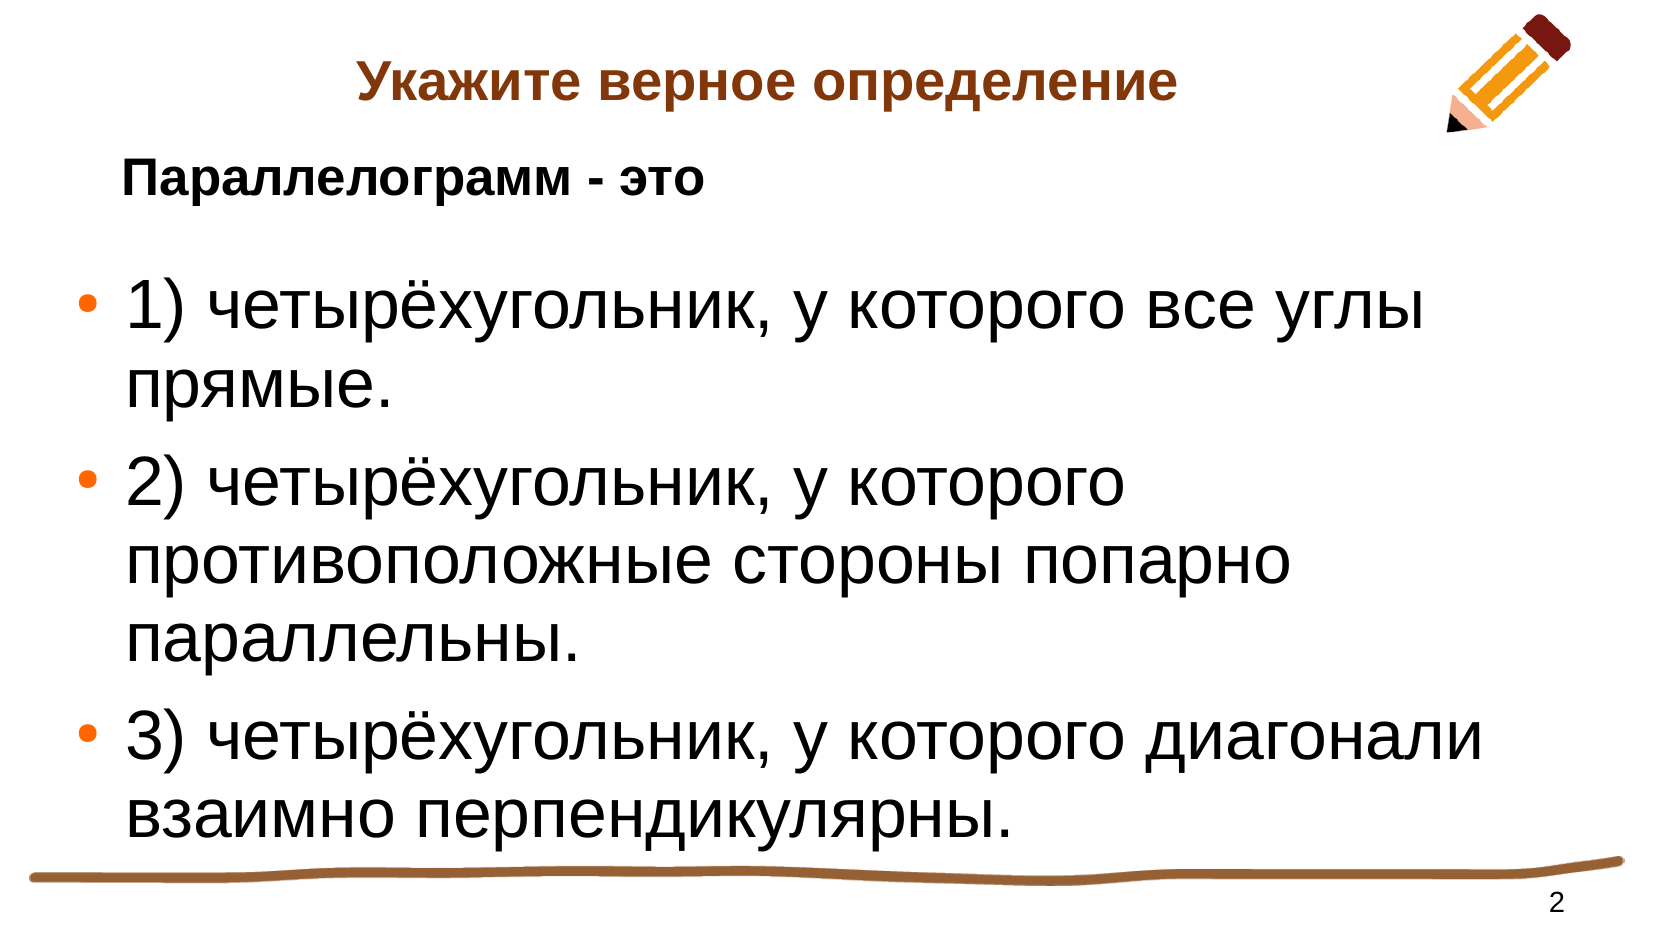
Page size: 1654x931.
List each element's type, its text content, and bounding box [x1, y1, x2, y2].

picture [29, 856, 1625, 886]
list 1) четырёхугольник, у которого все углы прямые. 2) четырёхугольник, у которого противоположные стороны попарно параллельны. 3) четырёхугольник, у которого диагонали взаимно перпендикулярны. [59, 265, 1566, 857]
picture [1446, 14, 1571, 133]
title Укажите верное определение [88, 29, 1447, 133]
list Параллелограмм - это [88, 147, 1004, 207]
